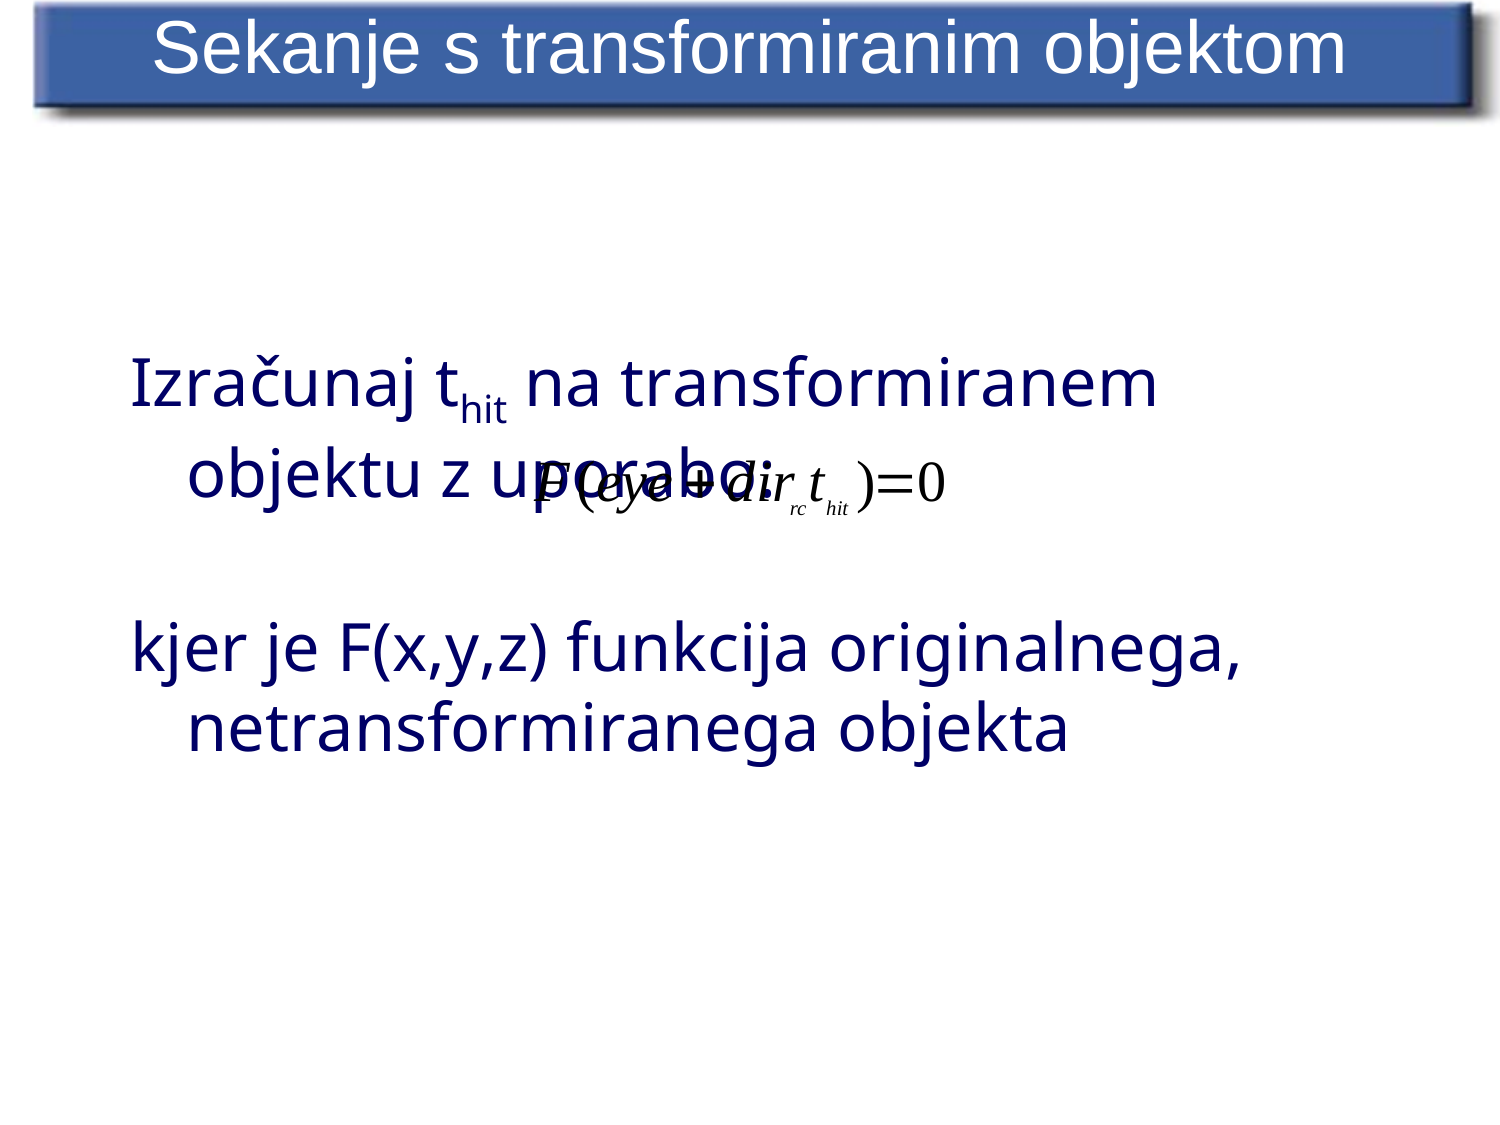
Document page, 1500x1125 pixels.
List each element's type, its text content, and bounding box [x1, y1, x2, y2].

text_box Izračunaj thit na transformiranem objektu z uporabo: [115, 332, 1385, 505]
chart [529, 451, 948, 523]
picture [32, 0, 1500, 127]
text_box kjer je F(x,y,z) funkcija originalnega, netransformiranega objekta [115, 597, 1385, 770]
title Sekanje s transformiranim objektom [112, 0, 1388, 97]
